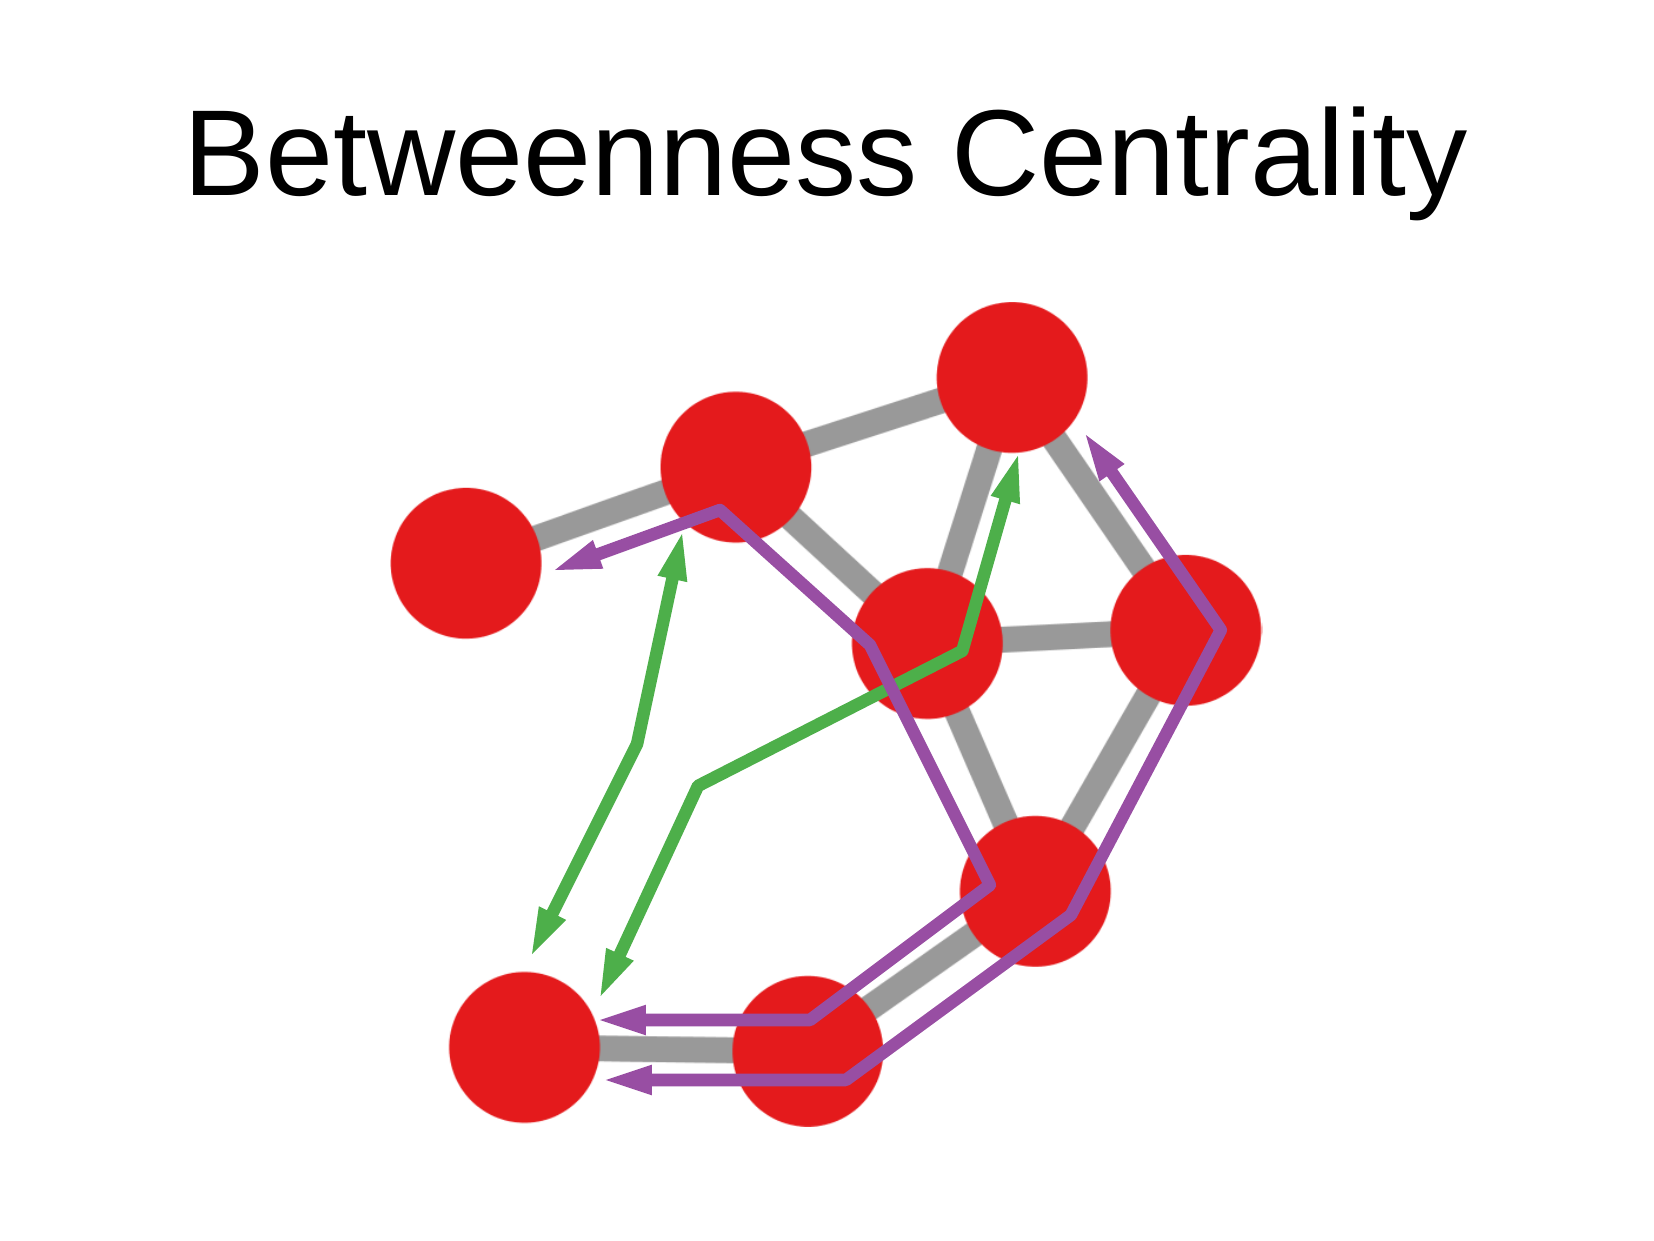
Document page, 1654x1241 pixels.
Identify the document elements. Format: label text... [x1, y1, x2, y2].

picture [390, 302, 1263, 1127]
title Betweenness Centrality [82, 49, 1571, 257]
